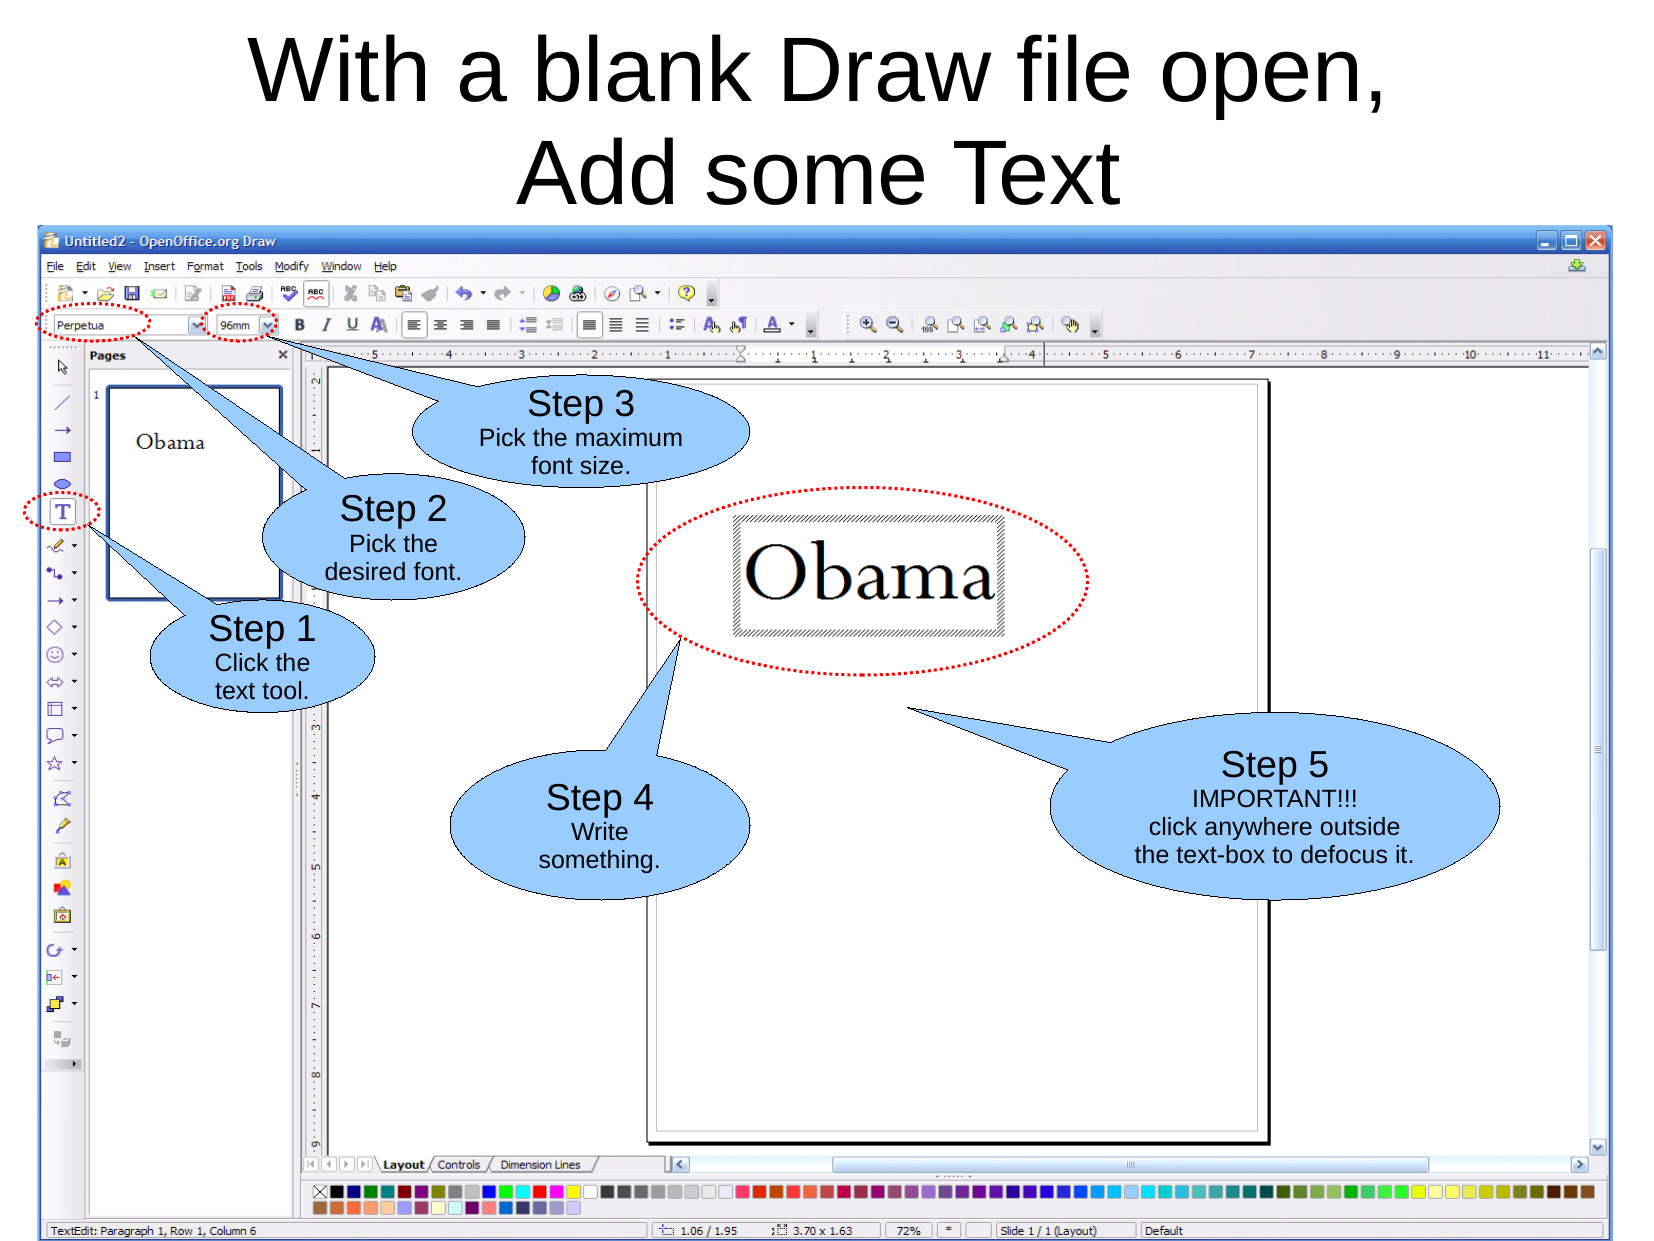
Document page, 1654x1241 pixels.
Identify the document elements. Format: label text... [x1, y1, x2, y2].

text_box Step 5 IMPORTANT!!! click anywhere outside the text-box to defocus it. [907, 707, 1501, 901]
picture [37, 225, 1613, 1241]
text_box Step 3 Pick the maximum font size. [267, 336, 750, 488]
text_box Step 4 Write something. [450, 638, 751, 901]
text_box Step 2 Pick the desired font. [134, 336, 526, 601]
title With a blank Draw file open, Add some Text [75, 17, 1564, 225]
text_box Step 1 Click the text tool. [87, 524, 376, 713]
